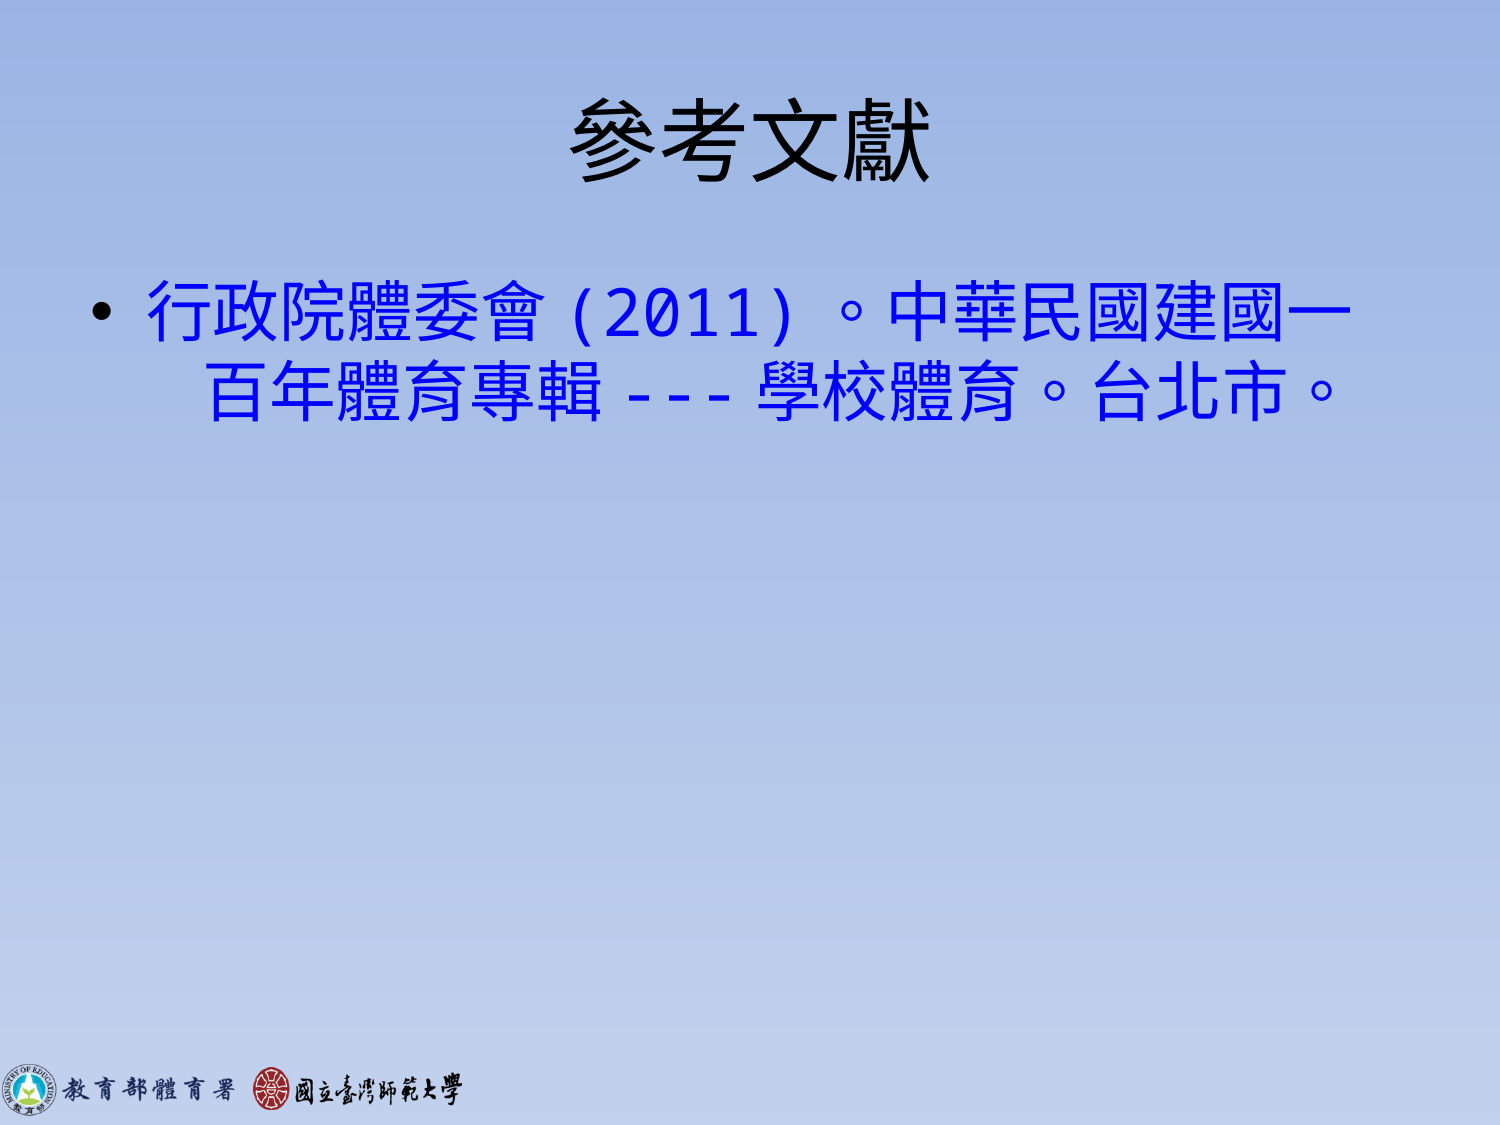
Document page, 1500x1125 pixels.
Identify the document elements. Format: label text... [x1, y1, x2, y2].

list 行政院體委會(2011)。中華民國建國一百年體育專輯---學校體育。台北市。 [75, 262, 1426, 1005]
title 參考文獻 [75, 45, 1426, 233]
